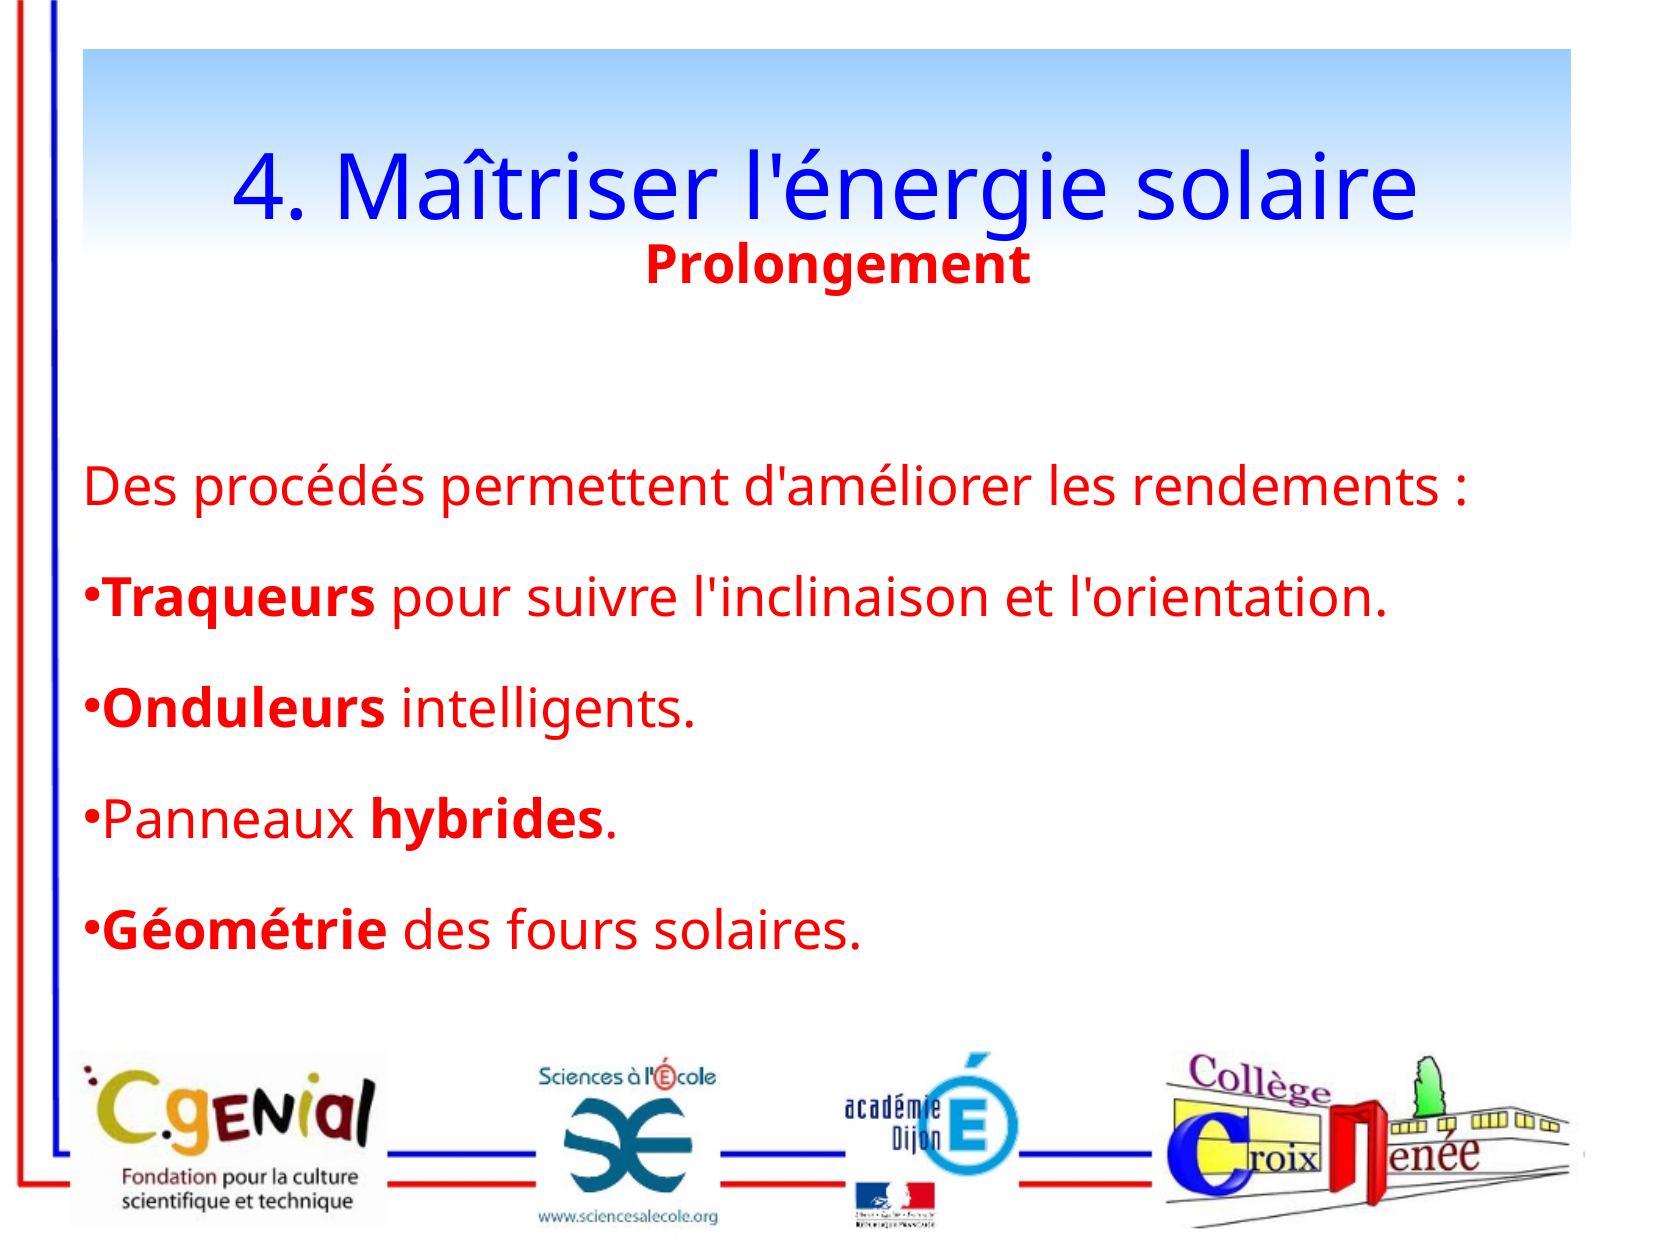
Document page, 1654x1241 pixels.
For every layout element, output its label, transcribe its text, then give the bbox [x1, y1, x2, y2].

title 4. Maîtriser l'énergie solaire [82, 49, 1571, 257]
text_box Prolongement Des procédés permettent d'améliorer les rendements : Traqueurs pour suivre l'inclinaison et l'orientation. Onduleurs intelligents. Panneaux hybrides. Géométrie des fours solaires. [82, 363, 1595, 1124]
picture [0, 0, 1654, 1241]
